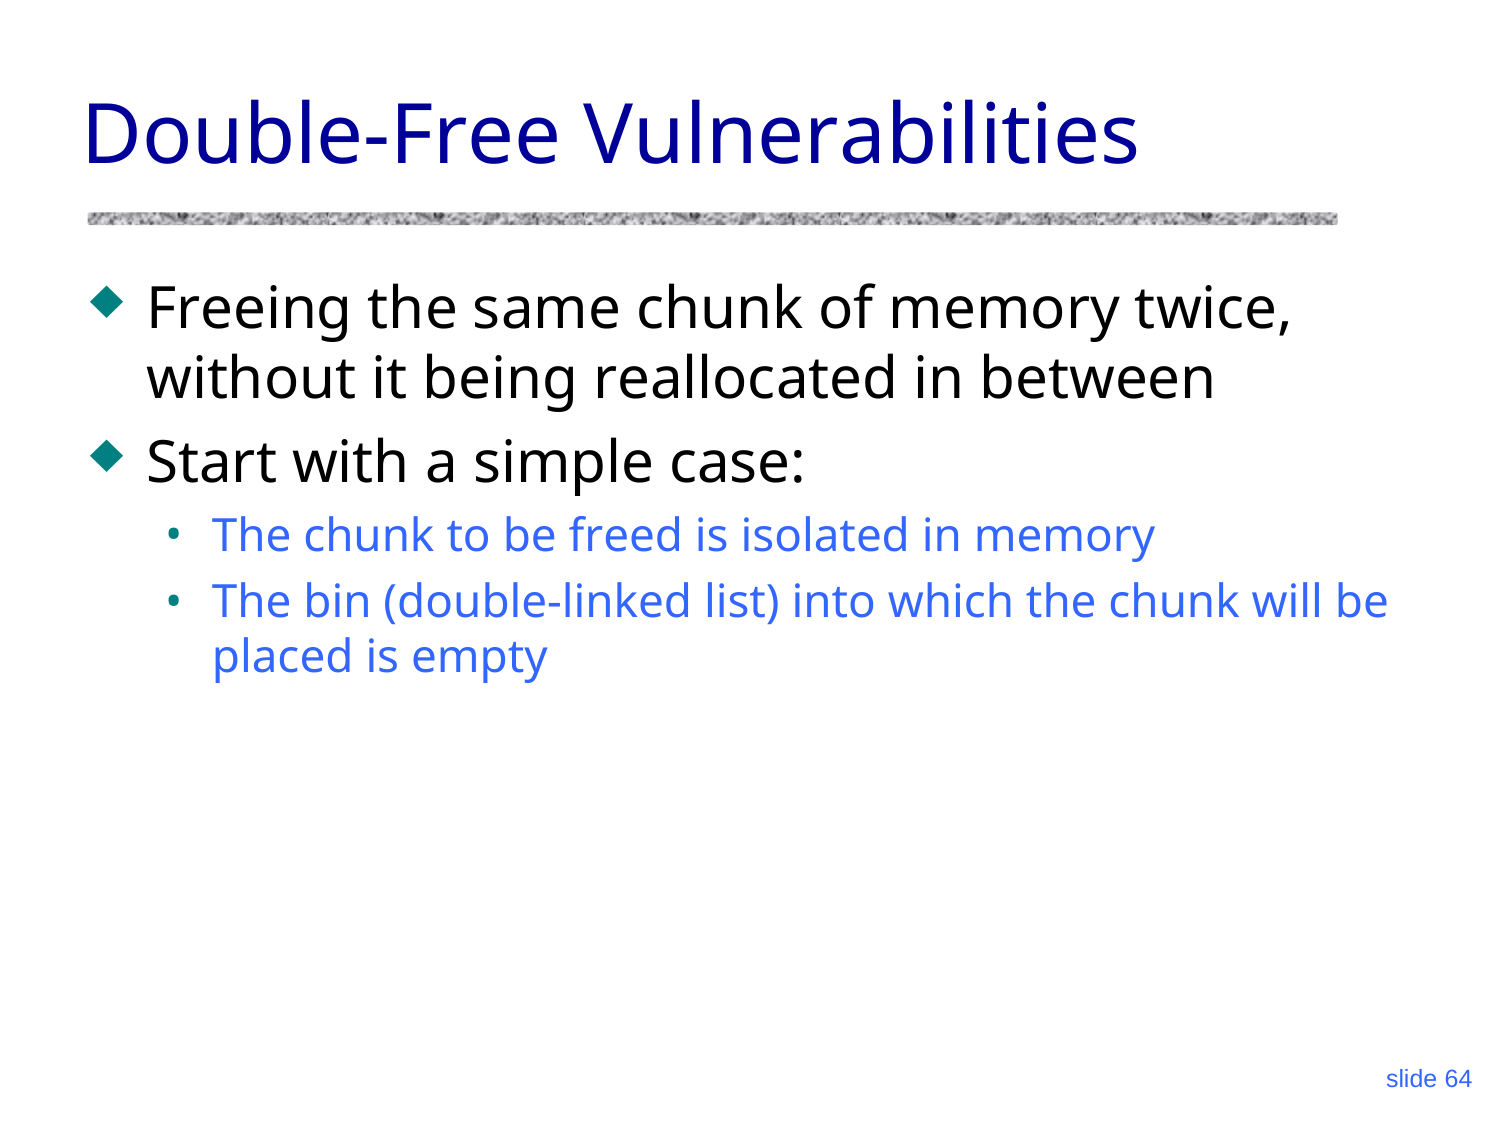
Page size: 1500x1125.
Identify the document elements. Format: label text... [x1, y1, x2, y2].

text_box slide <number> [1174, 1025, 1488, 1101]
picture [87, 212, 1338, 226]
title Double-Free Vulnerabilities [66, 37, 1342, 188]
list Freeing the same chunk of memory twice, without it being reallocated in between Start with a simple case: The chunk to be freed is isolated in memory The bin (double-linked list) into which the chunk will be placed is empty [74, 262, 1417, 994]
